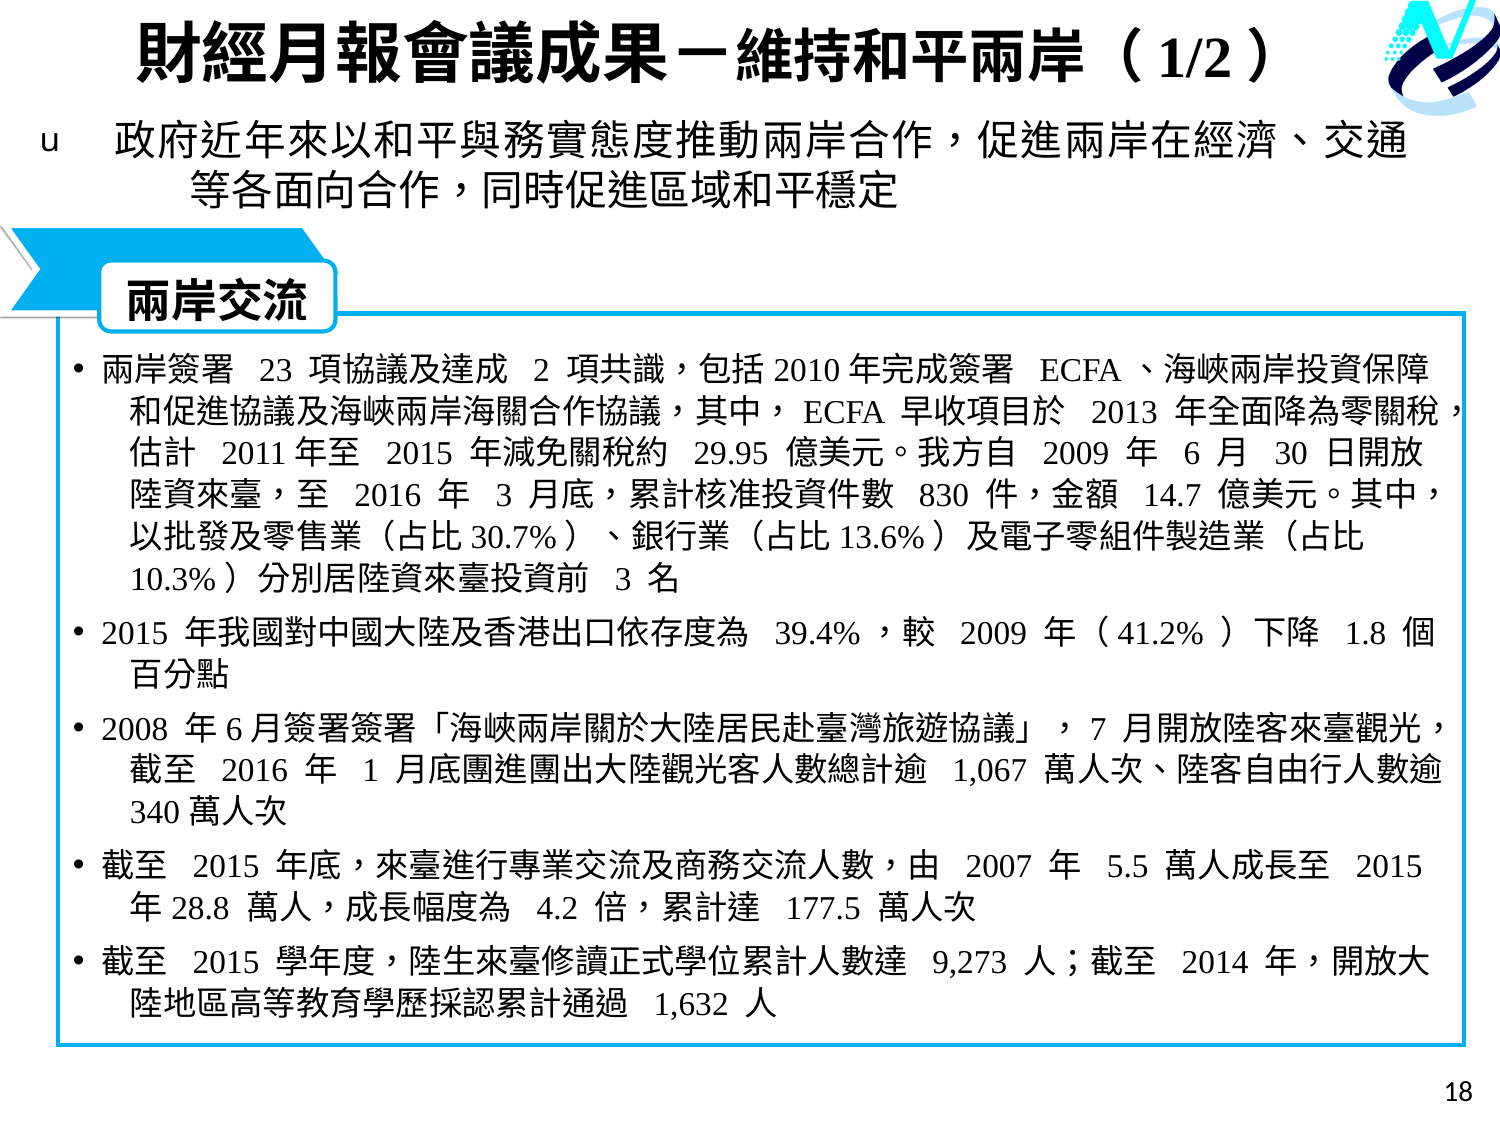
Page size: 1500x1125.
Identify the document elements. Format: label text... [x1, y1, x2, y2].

text_box 兩岸交流 [99, 260, 336, 332]
text_box 財經月報會議成果－維持和平兩岸（1/2） [4, 3, 1377, 109]
text_box [305, 994, 315, 1001]
text_box [682, 1004, 691, 1014]
text_box [376, 994, 388, 999]
text_box 兩岸簽署 23 項協議及達成 2 項共識，包括2010年完成簽署 ECFA、海峽兩岸投資保障和促進協議及海峽兩岸海關合作協議，其中，ECFA 早收項目於 2013 年全面降為零關稅，估計 2011年至 2015 年減免關稅約 29.95 億美元。我方自 2009 年 6 月 30 日開放陸資來臺，至 2016 年 3 月底，累計核准投資件數 830 件，金額 14.7 億美元。其中，以批發及零售業（占比30.7%）、銀行業（占比13.6%）及電子零組件製造業（占比10.3%）分別居陸資來臺投資前 3 名 2015 年我國對中國大陸及香港出口依存度為 39.4%，較 2009 年（41.2% ）下降 1.8 個百分點 2008 年6月簽署簽署「海峽兩岸關於大陸居民赴臺灣旅遊協議」，7 月開放陸客來臺觀光，截至 2016 年 1 月底團進團出大陸觀光客人數總計逾 1,067 萬人次、陸客自由行人數逾 340萬人次 截至 2015 年底，來臺進行專業交流及商務交流人數，由 2007 年 5.5 萬人成長至 2015 年28.8 萬人，成長幅度為 4.2 倍，累計達 177.5 萬人次 截至 2015 學年度，陸生來臺修讀正式學位累計人數達 9,273 人；截至 2014 年，開放大陸地區高等教育學歷採認累計通過 1,632 人 [57, 339, 1464, 994]
text_box [318, 996, 323, 1006]
text_box 政府近年來以和平與務實態度推動兩岸合作，促進兩岸在經濟、交通等各面向合作，同時促進區域和平穩定 [24, 106, 1424, 223]
text_box [57, 994, 1464, 1045]
text_box [369, 994, 377, 999]
text_box [4, 224, 1464, 339]
text_box [401, 994, 407, 1003]
